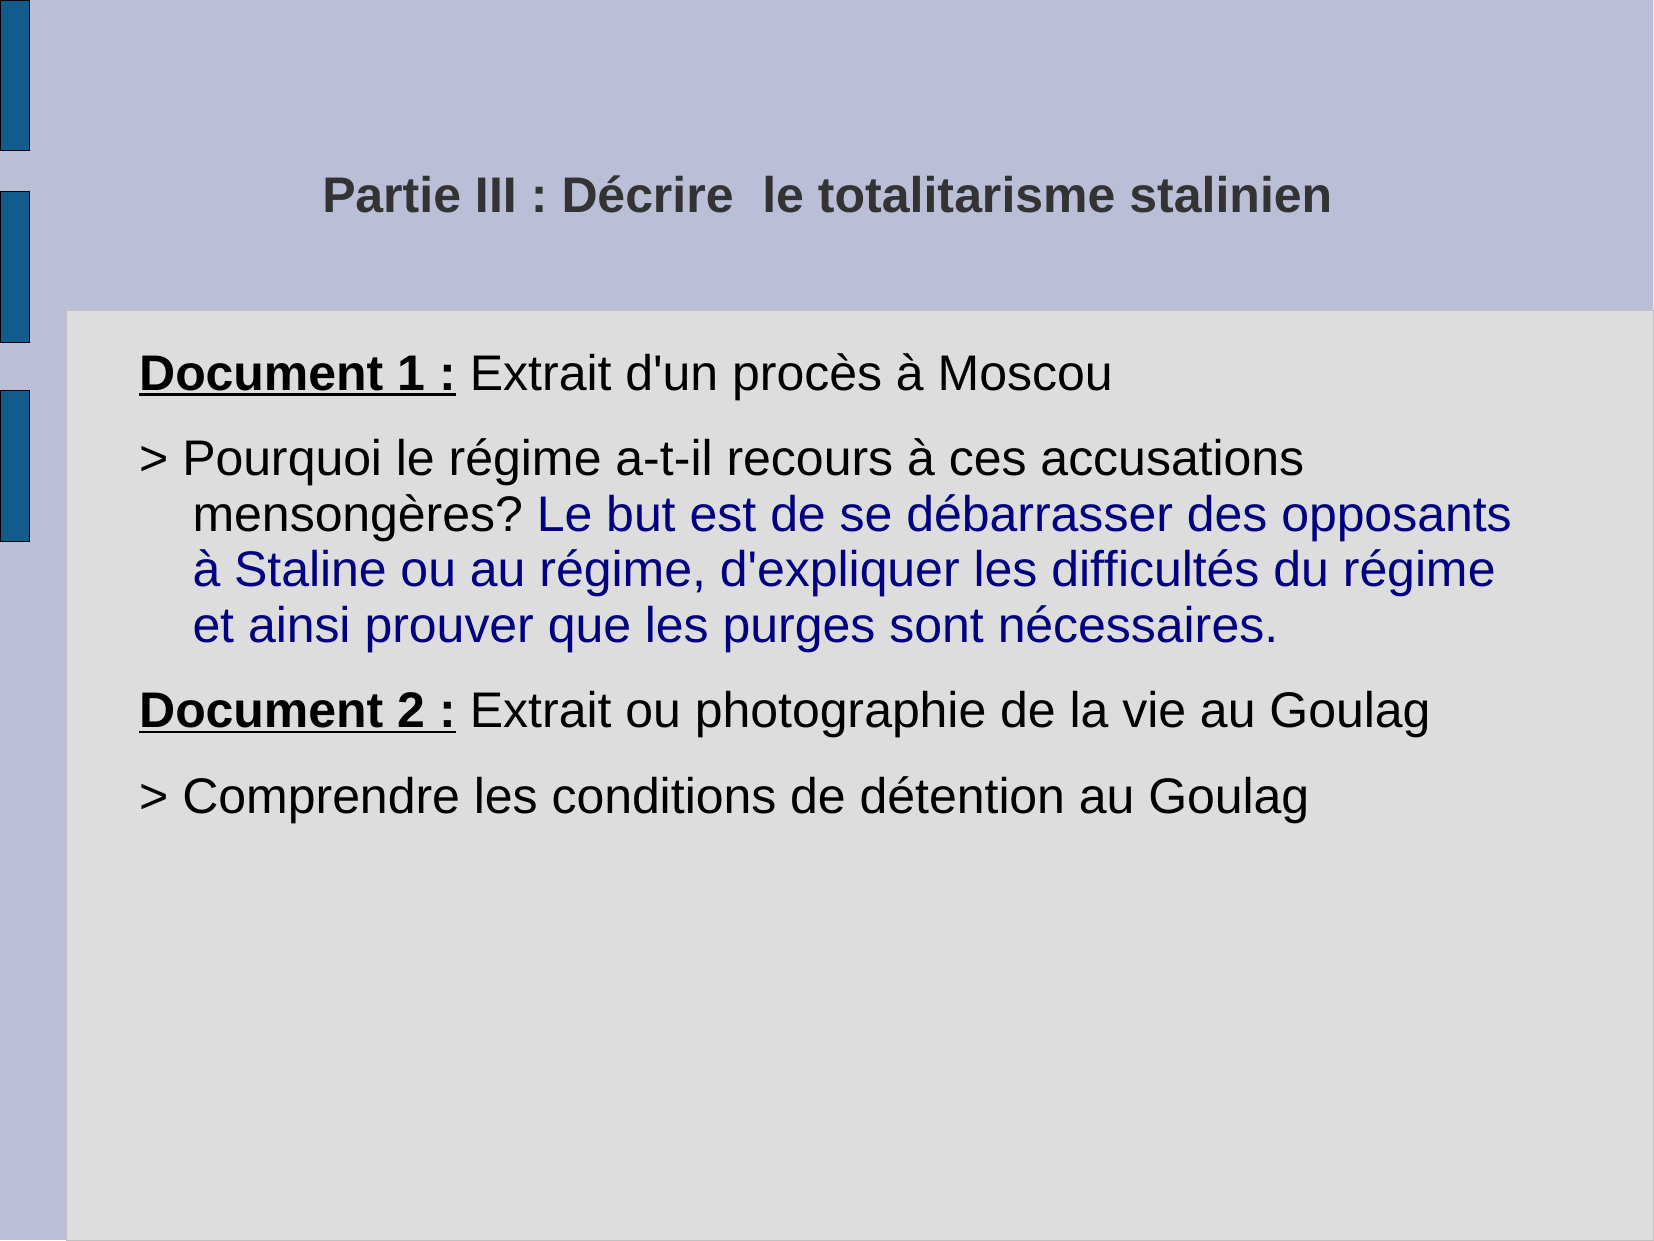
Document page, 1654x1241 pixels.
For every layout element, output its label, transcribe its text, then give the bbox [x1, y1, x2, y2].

list Document 1 : Extrait d'un procès à Moscou > Pourquoi le régime a-t-il recours à ces accusations mensongères? Le but est de se débarrasser des opposants à Staline ou au régime, d'expliquer les difficultés du régime et ainsi prouver que les purges sont nécessaires. Document 2 : Extrait ou photographie de la vie au Goulag > Comprendre les conditions de détention au Goulag [121, 344, 1534, 1127]
title Partie III : Décrire le totalitarisme stalinien [121, 91, 1534, 299]
